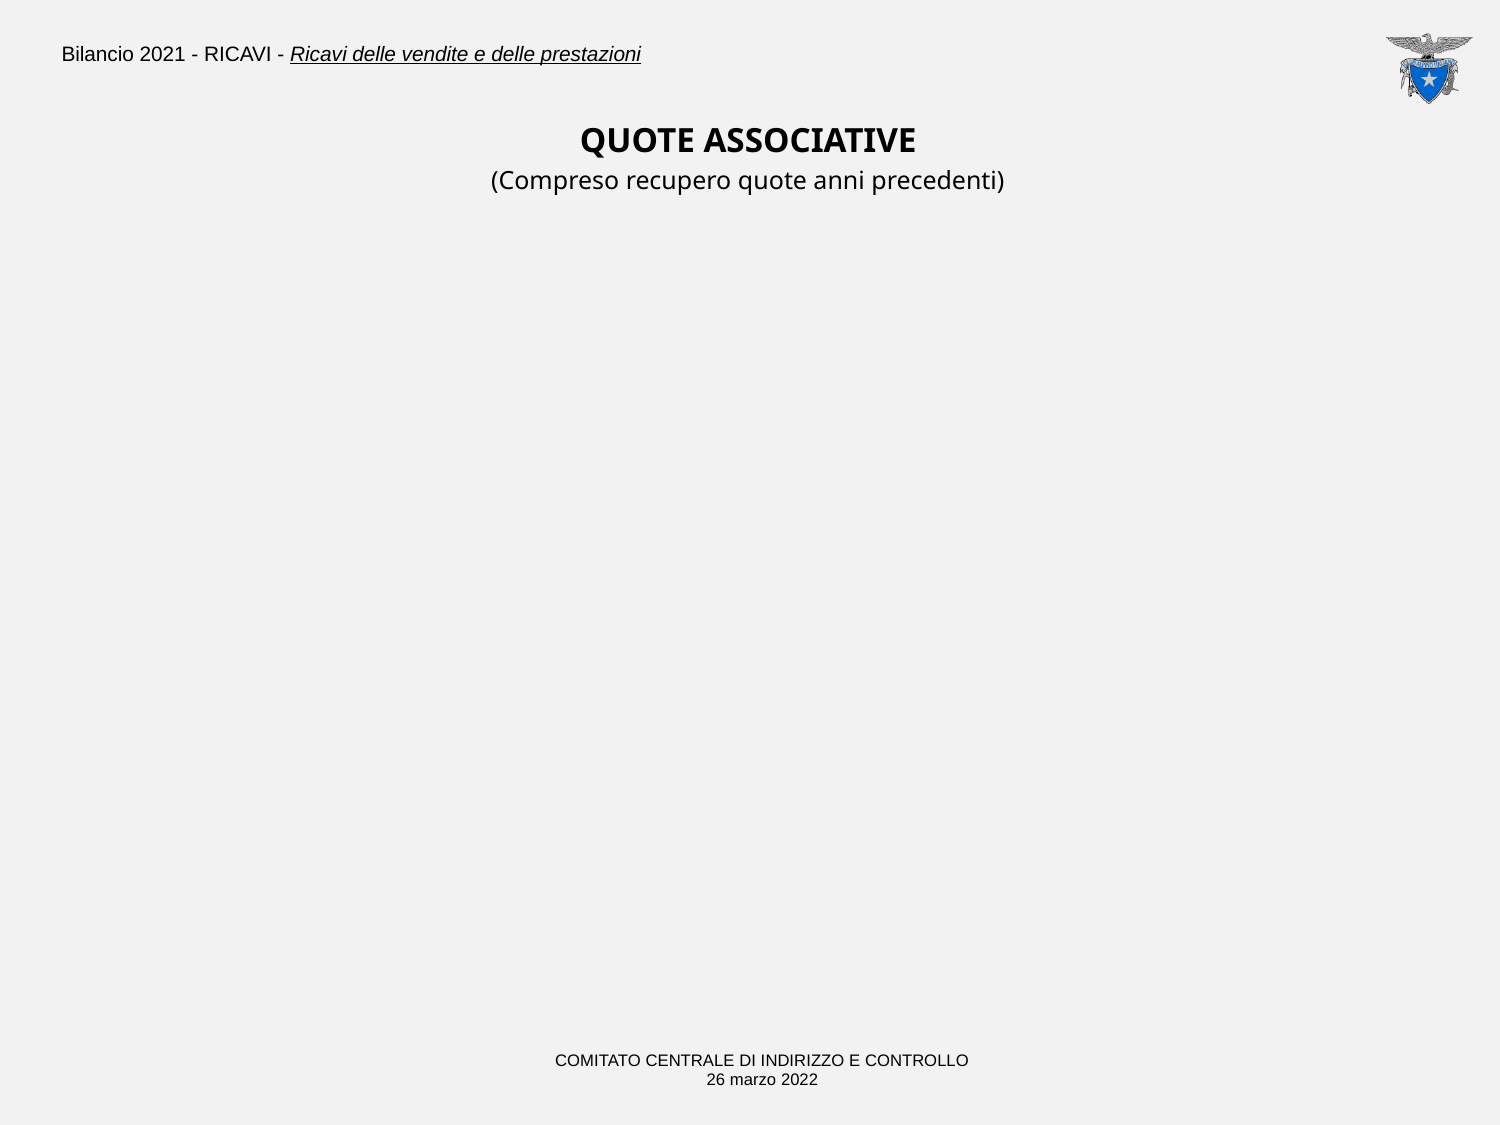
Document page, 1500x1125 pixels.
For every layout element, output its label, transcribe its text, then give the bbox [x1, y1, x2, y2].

text_box QUOTE ASSOCIATIVE (Compreso recupero quote anni precedenti) [257, 106, 1239, 207]
text_box Bilancio 2021 - RICAVI - Ricavi delle vendite e delle prestazioni [46, 35, 715, 76]
text_box COMITATO CENTRALE DI INDIRIZZO E CONTROLLO 26 marzo 2022 [278, 1044, 1247, 1100]
picture [1382, 29, 1477, 112]
